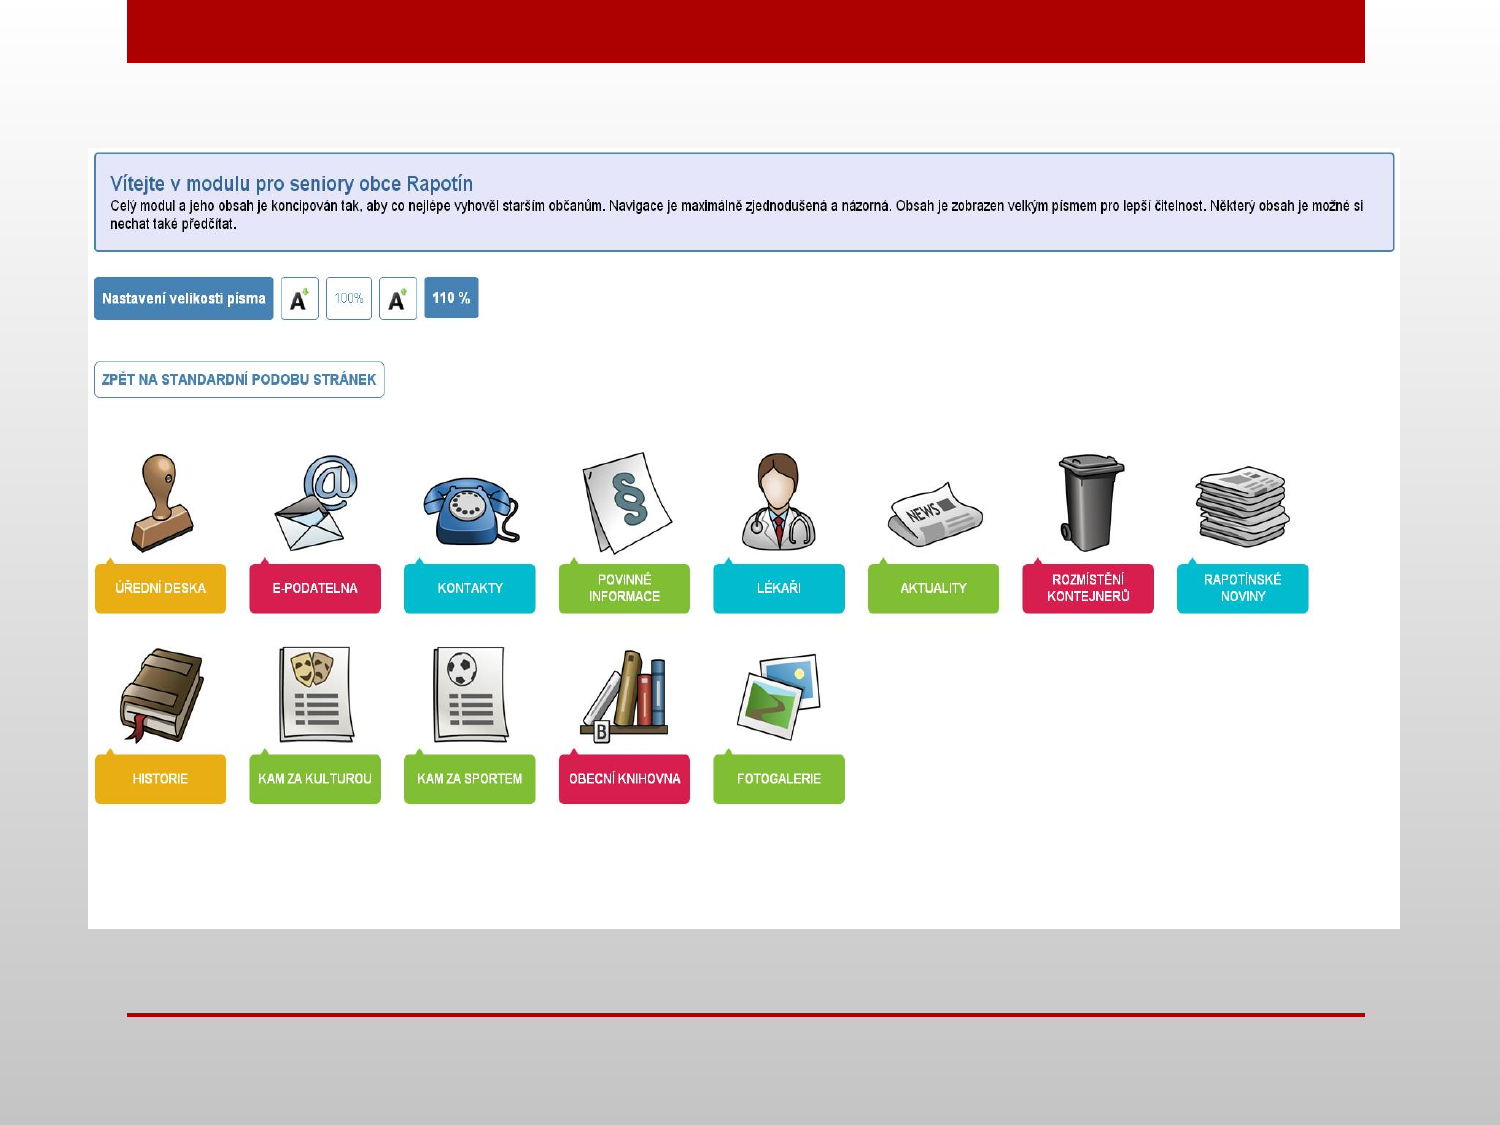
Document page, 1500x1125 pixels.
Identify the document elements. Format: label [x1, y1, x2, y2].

picture [88, 149, 1400, 929]
